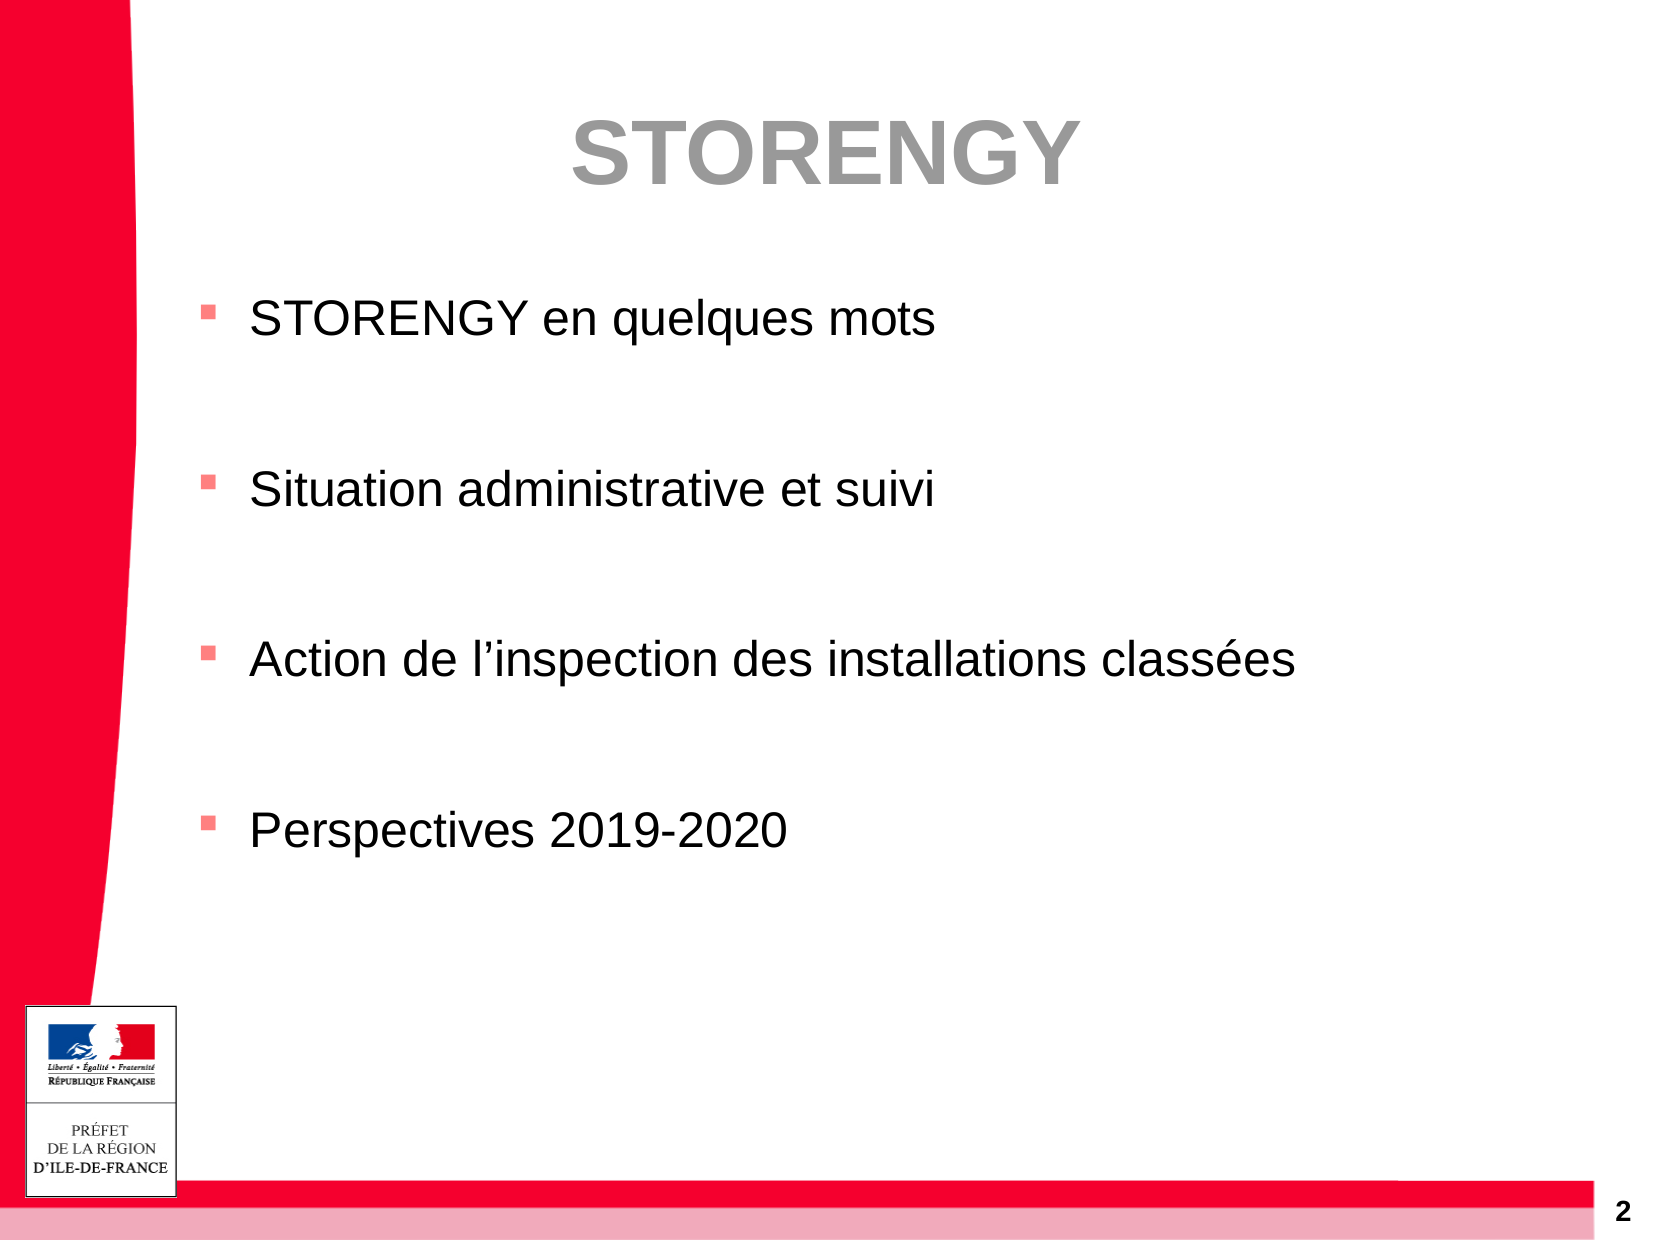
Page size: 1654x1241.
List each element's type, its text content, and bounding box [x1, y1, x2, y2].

picture [0, 0, 1653, 1240]
title STORENGY [82, 49, 1571, 257]
list STORENGY en quelques mots Situation administrative et suivi Action de l’inspection des installations classées Perspectives 2019-2020 [179, 290, 1613, 1094]
